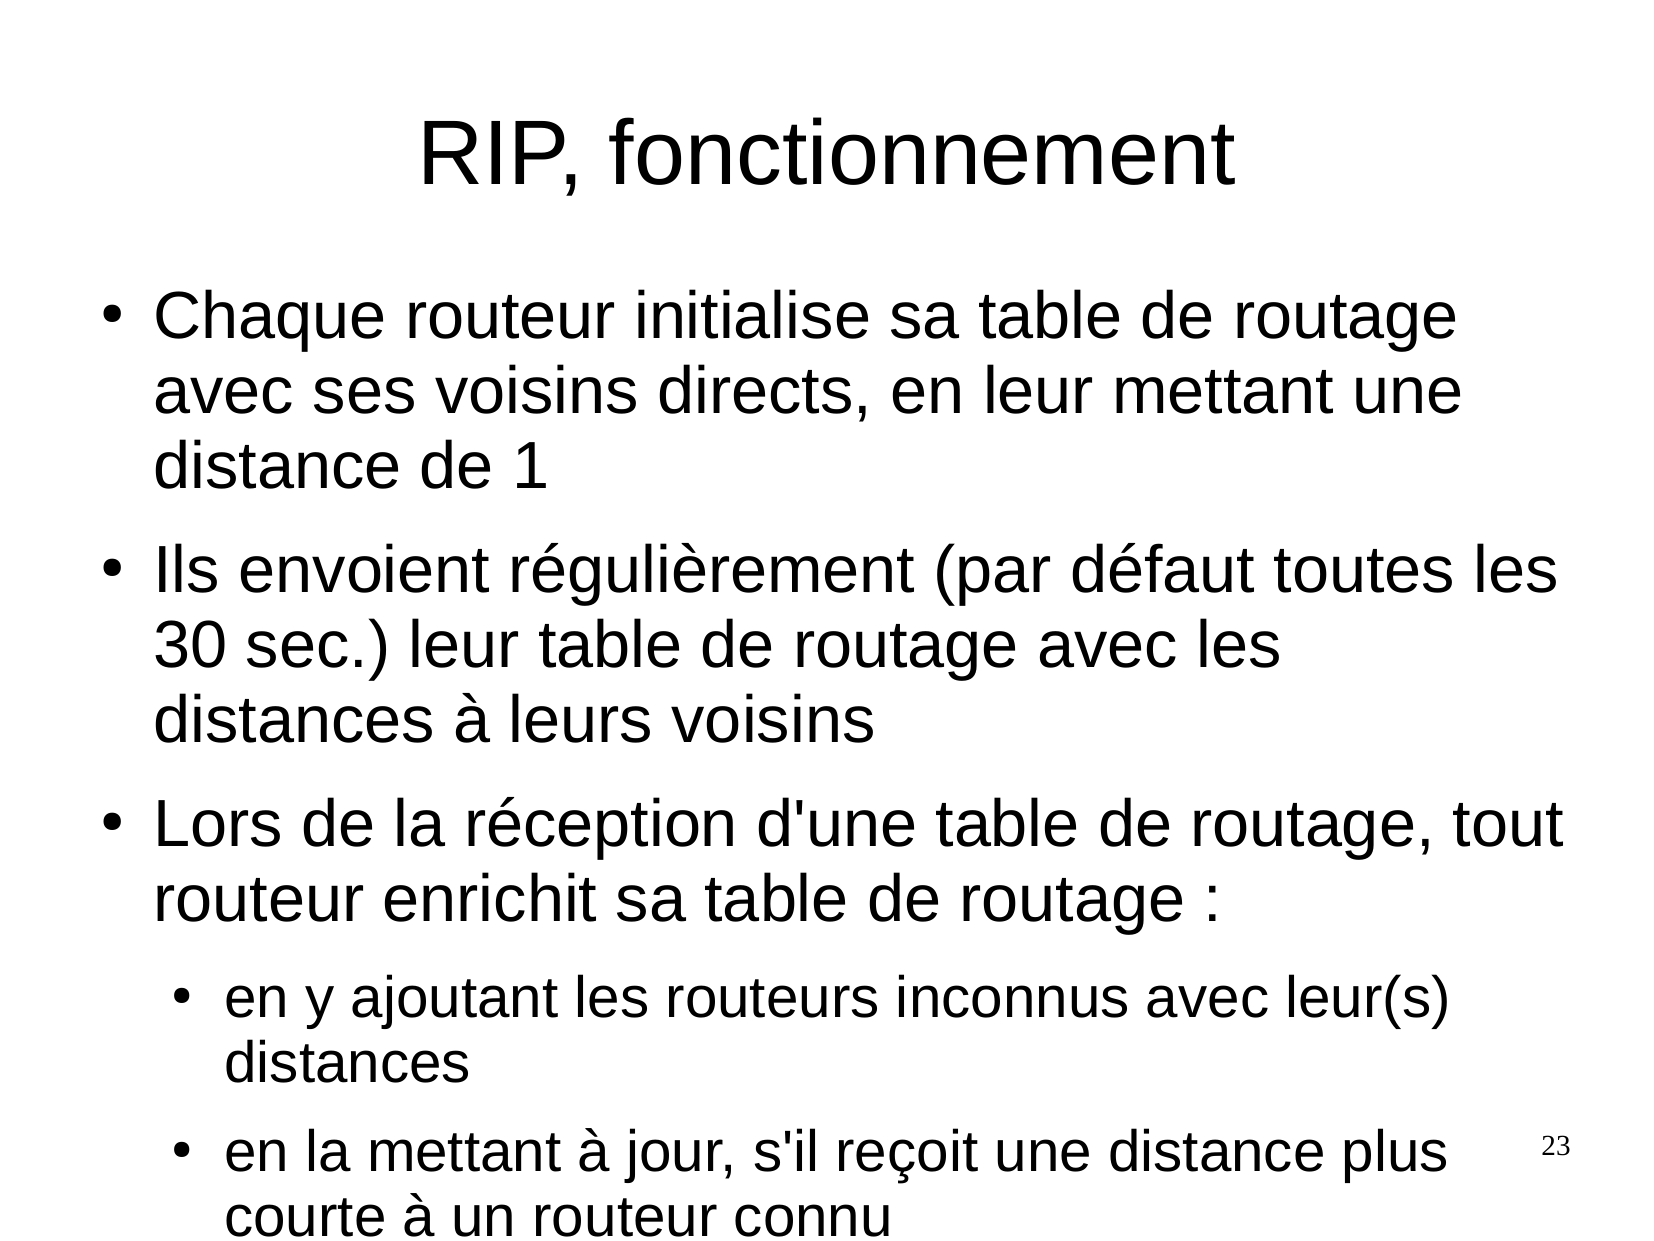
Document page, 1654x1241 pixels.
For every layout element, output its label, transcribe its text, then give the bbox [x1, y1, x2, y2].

title RIP, fonctionnement [82, 49, 1571, 257]
list Chaque routeur initialise sa table de routage avec ses voisins directs, en leur mettant une distance de 1 Ils envoient régulièrement (par défaut toutes les 30 sec.) leur table de routage avec les distances à leurs voisins Lors de la réception d'une table de routage, tout routeur enrichit sa table de routage : en y ajoutant les routeurs inconnus avec leur(s) distances en la mettant à jour, s'il reçoit une distance plus courte à un routeur connu [82, 278, 1571, 1241]
